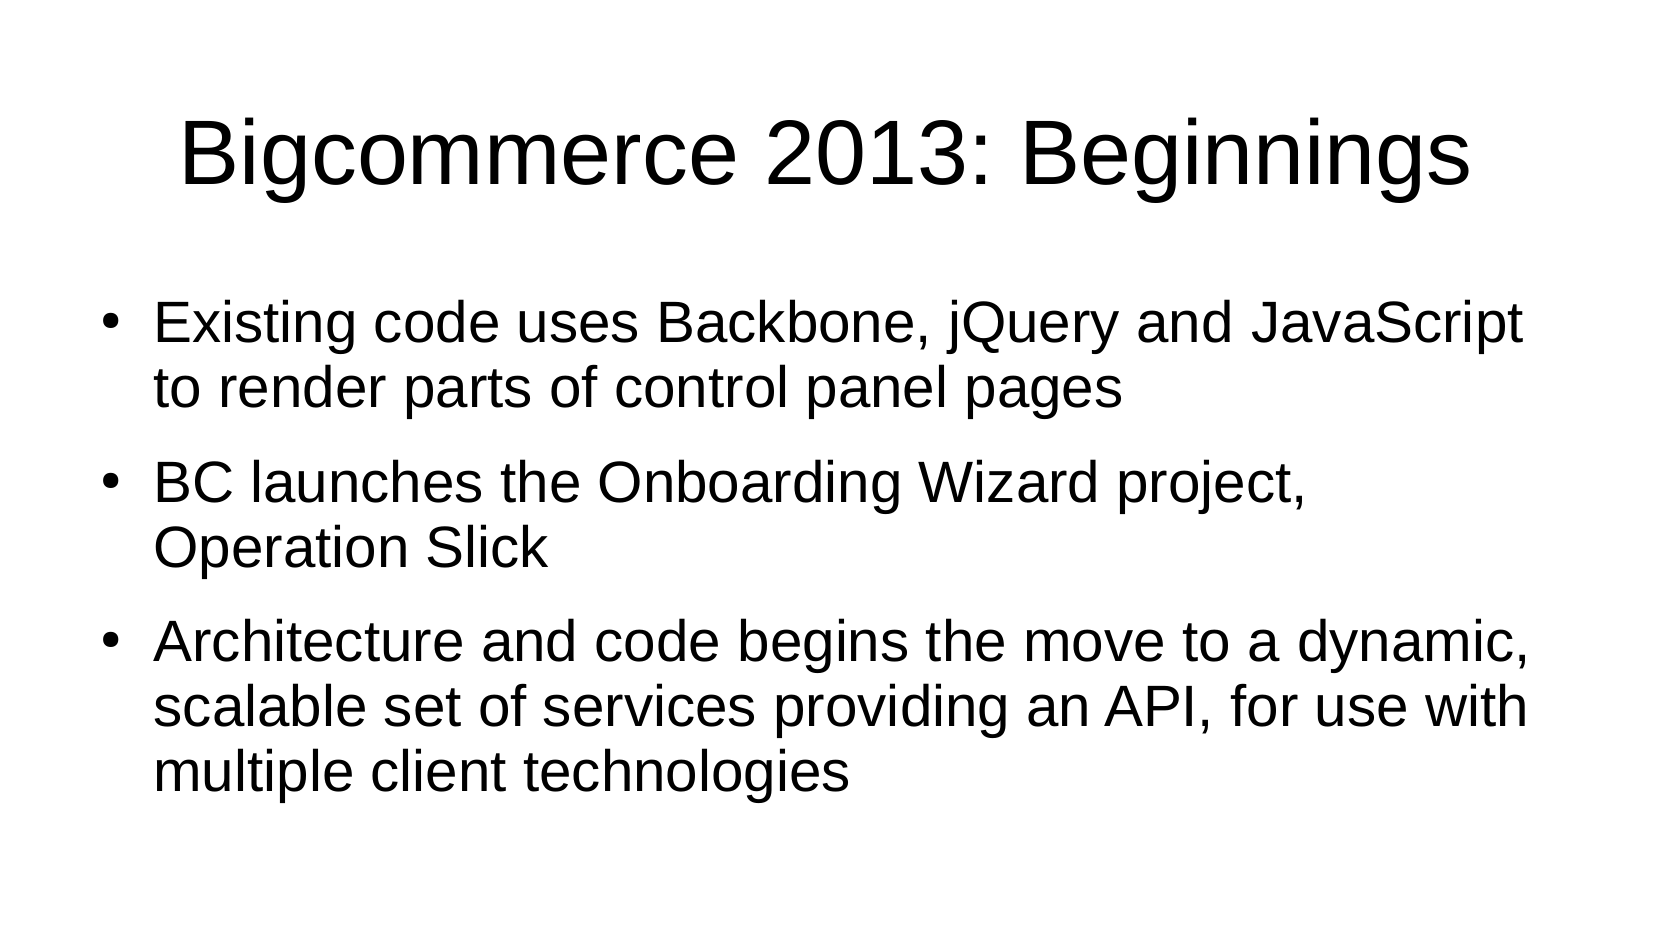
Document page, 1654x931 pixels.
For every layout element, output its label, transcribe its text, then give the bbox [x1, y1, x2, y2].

list Existing code uses Backbone, jQuery and JavaScript to render parts of control panel pages BC launches the Onboarding Wizard project, Operation Slick Architecture and code begins the move to a dynamic, scalable set of services providing an API, for use with multiple client technologies [82, 290, 1538, 931]
title Bigcommerce 2013: Beginnings [82, 49, 1571, 257]
